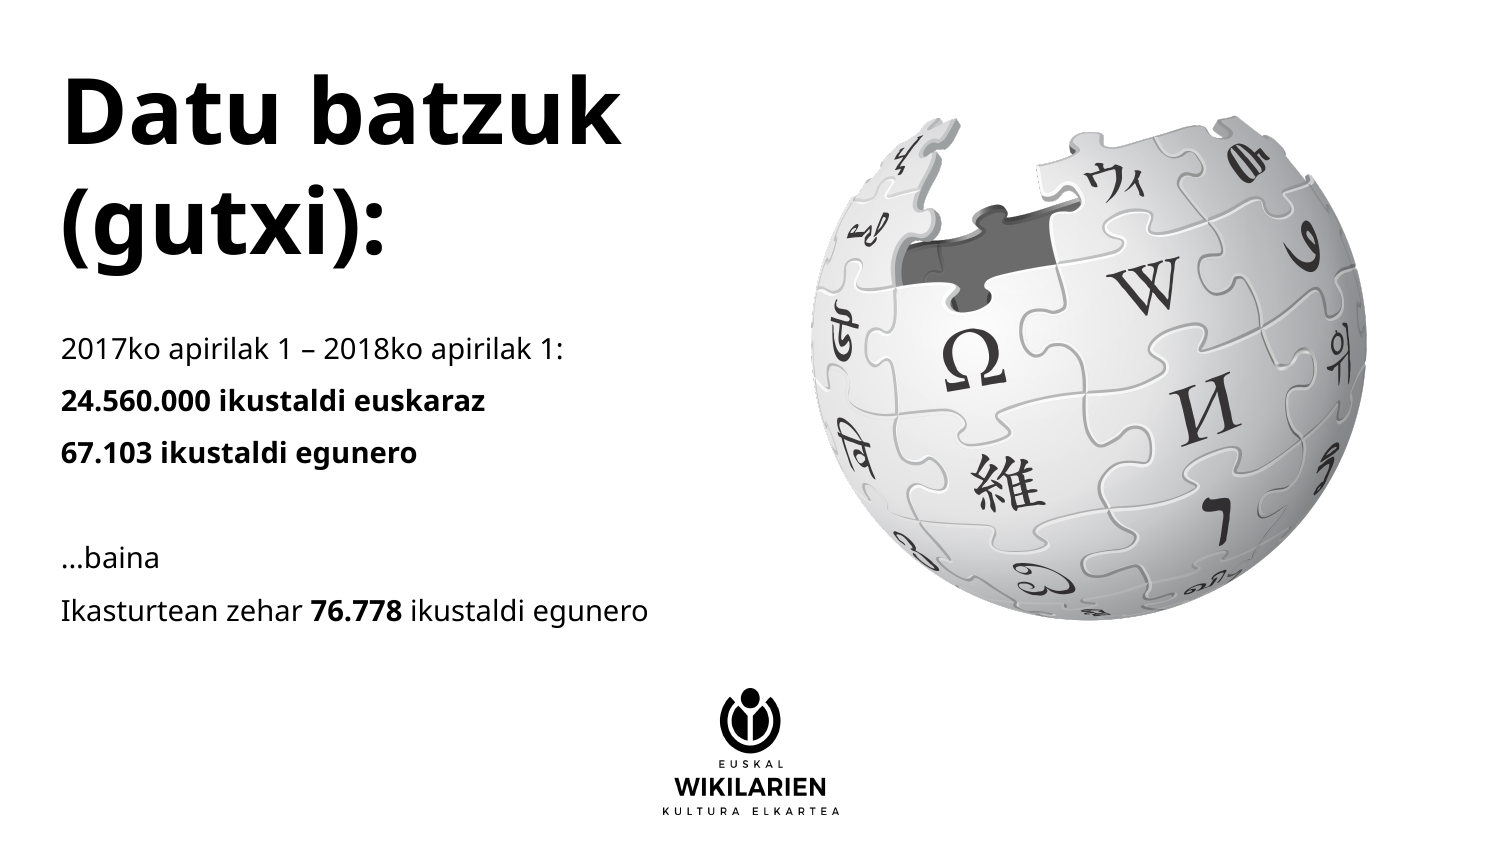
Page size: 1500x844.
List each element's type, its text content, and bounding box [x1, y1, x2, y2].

subtitle 2017ko apirilak 1 – 2018ko apirilak 1: 24.560.000 ikustaldi euskaraz 67.103 ikustaldi egunero ...baina Ikasturtean zehar 76.778 ikustaldi egunero [45, 318, 744, 674]
picture [663, 688, 839, 815]
title Datu batzuk (gutxi): [45, 37, 744, 199]
picture [809, 112, 1370, 625]
